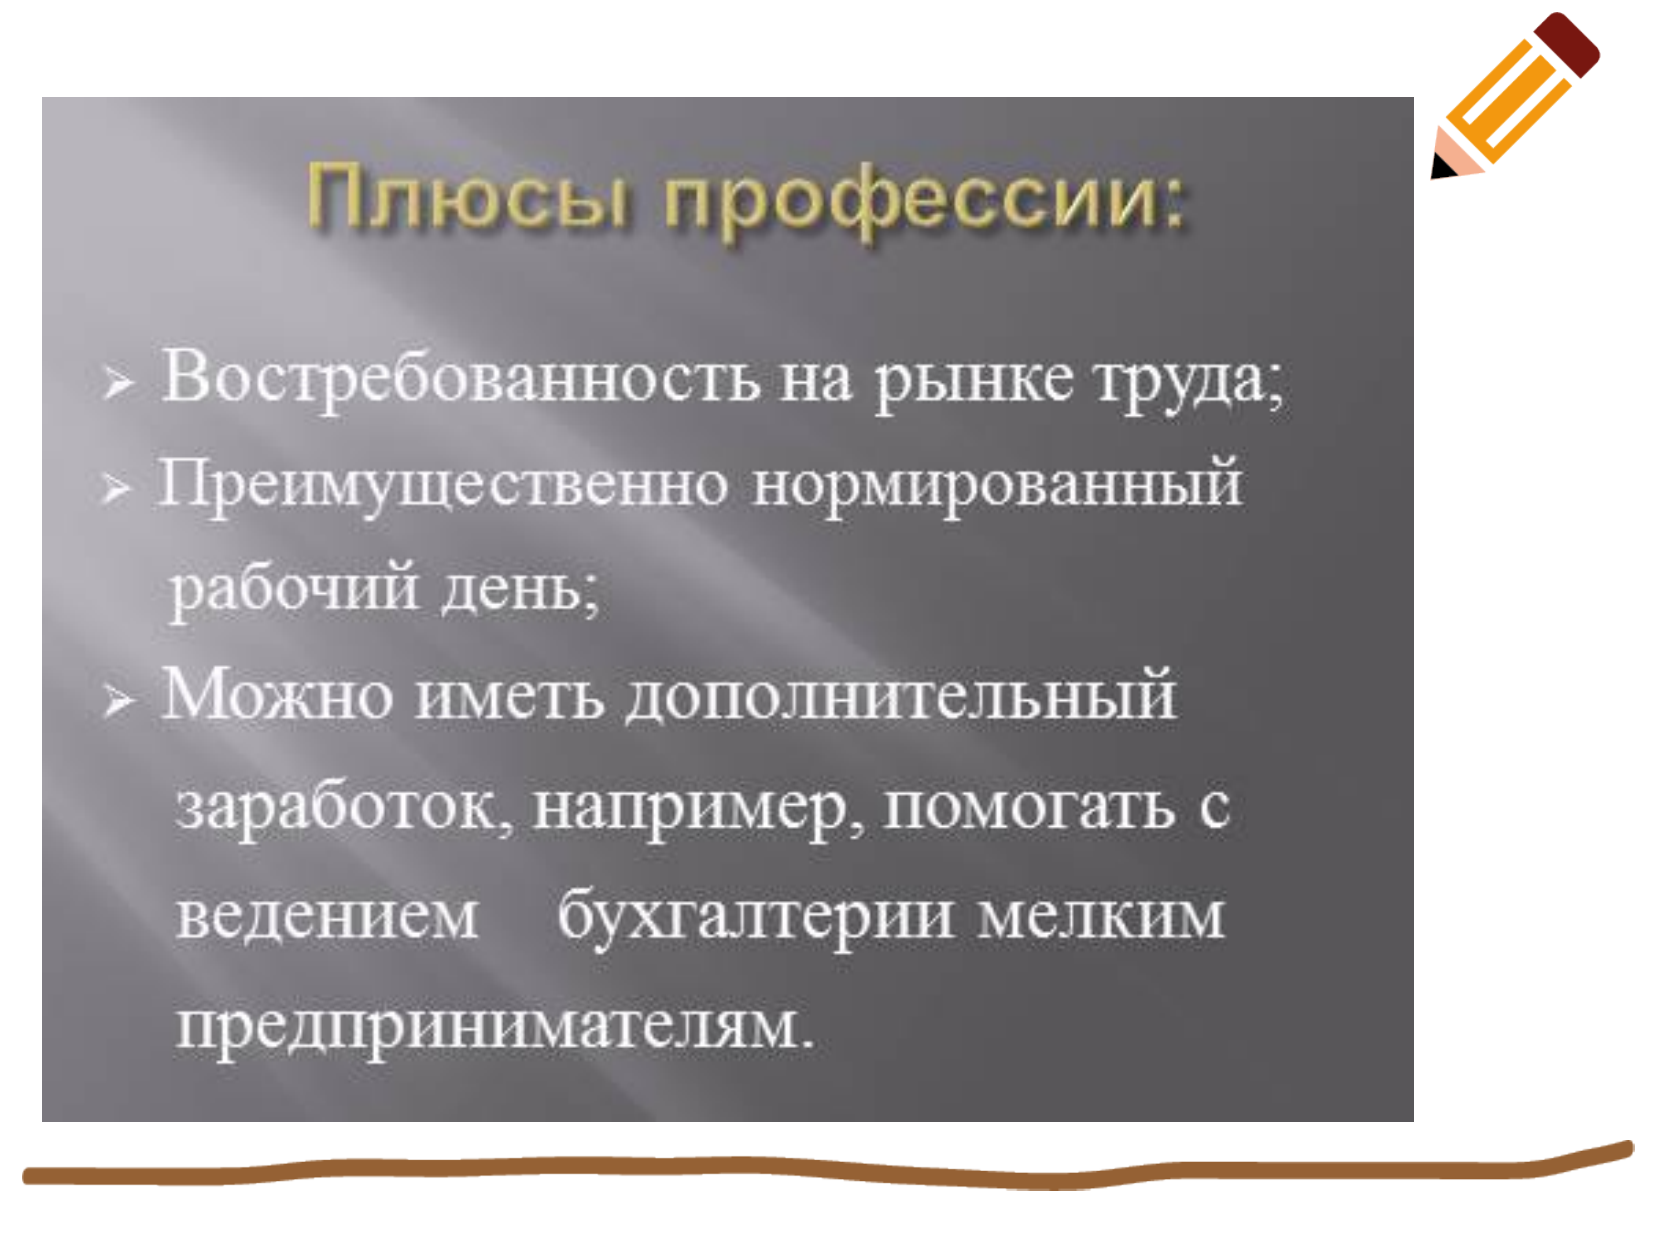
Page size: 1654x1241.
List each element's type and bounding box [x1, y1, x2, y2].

picture [22, 1140, 1635, 1191]
picture [1430, 12, 1601, 181]
picture [42, 97, 1414, 1123]
